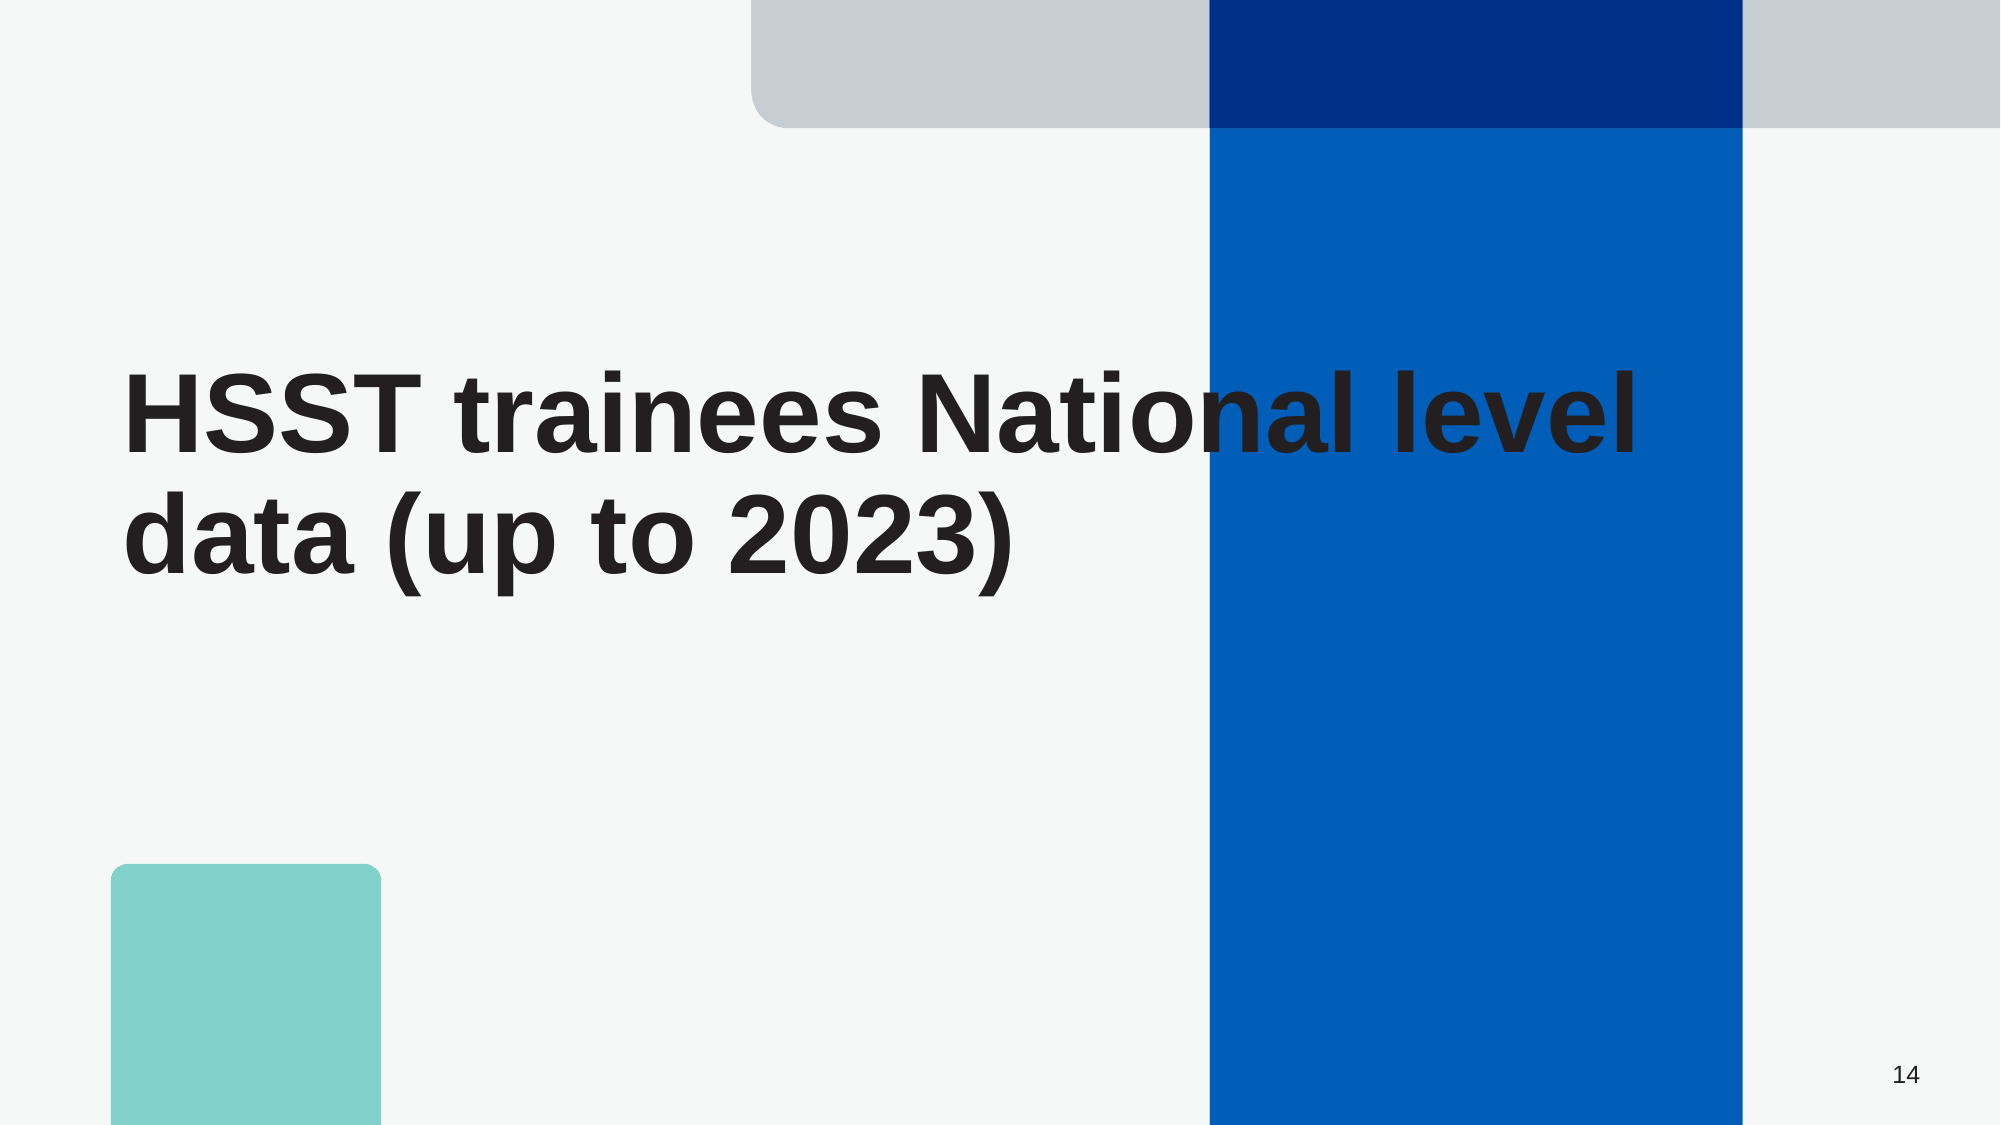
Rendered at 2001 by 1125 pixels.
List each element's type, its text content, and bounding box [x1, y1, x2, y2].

title HSST trainees National level data (up to 2023) [122, 355, 1125, 573]
